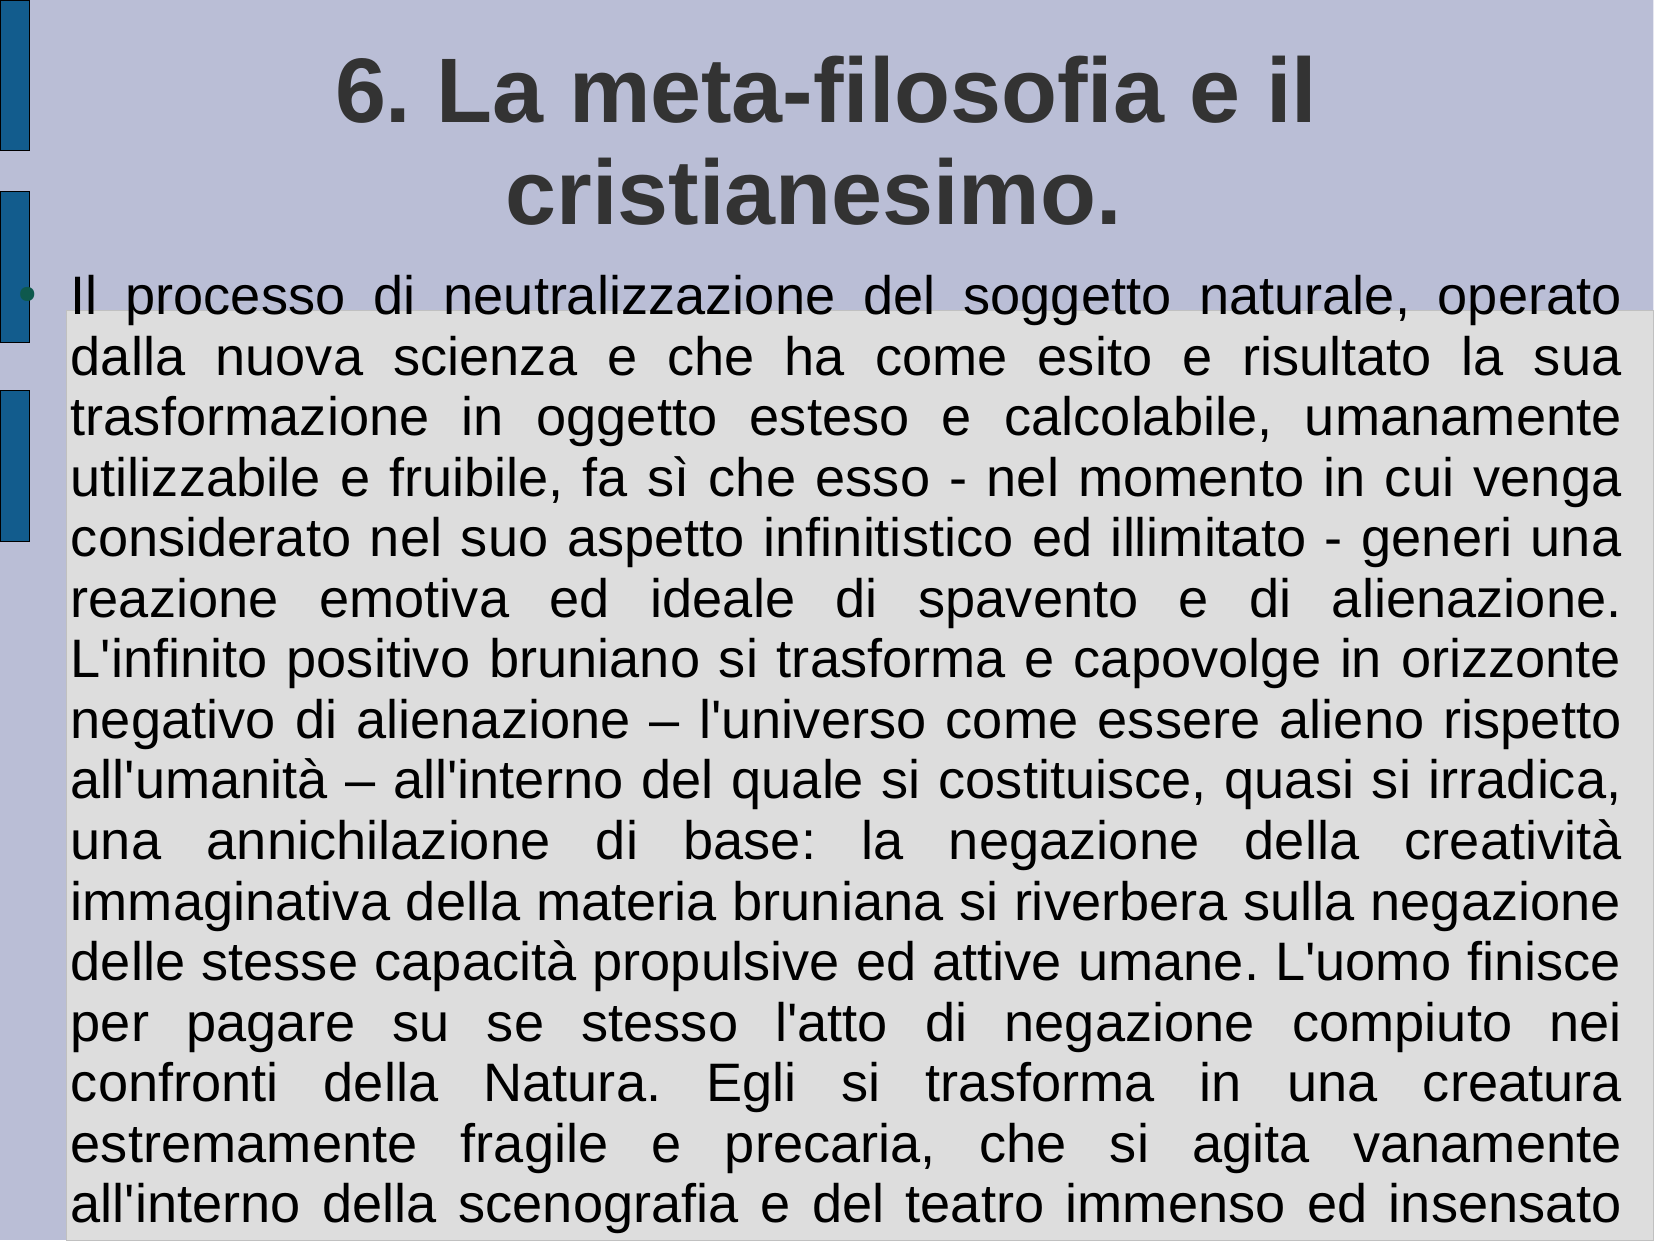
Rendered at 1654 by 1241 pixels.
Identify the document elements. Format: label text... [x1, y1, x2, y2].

title 6. La meta-filosofia e il cristianesimo. [29, 37, 1625, 246]
list Il processo di neutralizzazione del soggetto naturale, operato dalla nuova scienza e che ha come esito e risultato la sua trasformazione in oggetto esteso e calcolabile, umanamente utilizzabile e fruibile, fa sì che esso - nel momento in cui venga considerato nel suo aspetto infinitistico ed illimitato - generi una reazione emotiva ed ideale di spavento e di alienazione. L'infinito positivo bruniano si trasforma e capovolge in orizzonte negativo di alienazione – l'universo come essere alieno rispetto all'umanità – all'interno del quale si costituisce, quasi si irradica, una annichilazione di base: la negazione della creatività immaginativa della materia bruniana si riverbera sulla negazione delle stesse capacità propulsive ed attive umane. L'uomo finisce per pagare su se stesso l'atto di negazione compiuto nei confronti della Natura. Egli si trasforma in una creatura estremamente fragile e precaria, che si agita vanamente all'interno della scenografia e del teatro immenso ed insensato del mondo. [0, 265, 1625, 1235]
